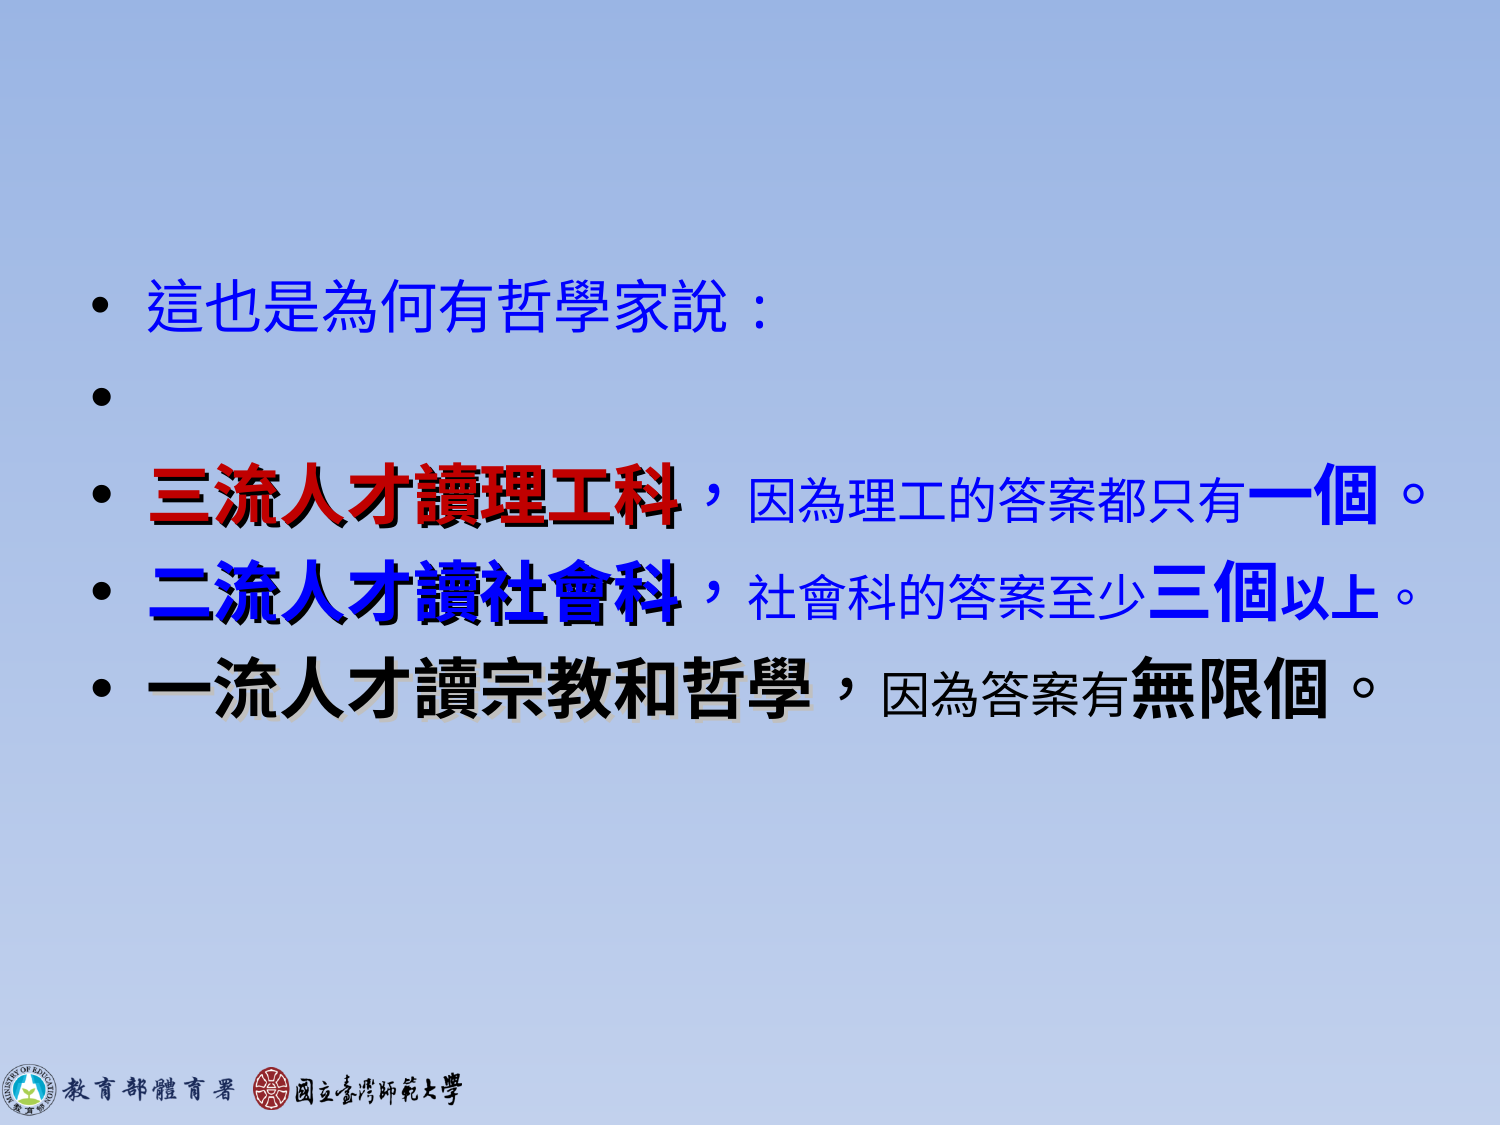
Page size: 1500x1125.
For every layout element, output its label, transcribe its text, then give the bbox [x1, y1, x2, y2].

list 這也是為何有哲學家說: 三流人才讀理工科，因為理工的答案都只有一個。 二流人才讀社會科，社會科的答案至少三個以上。 一流人才讀宗教和哲學，因為答案有無限個。 [75, 262, 1426, 1005]
